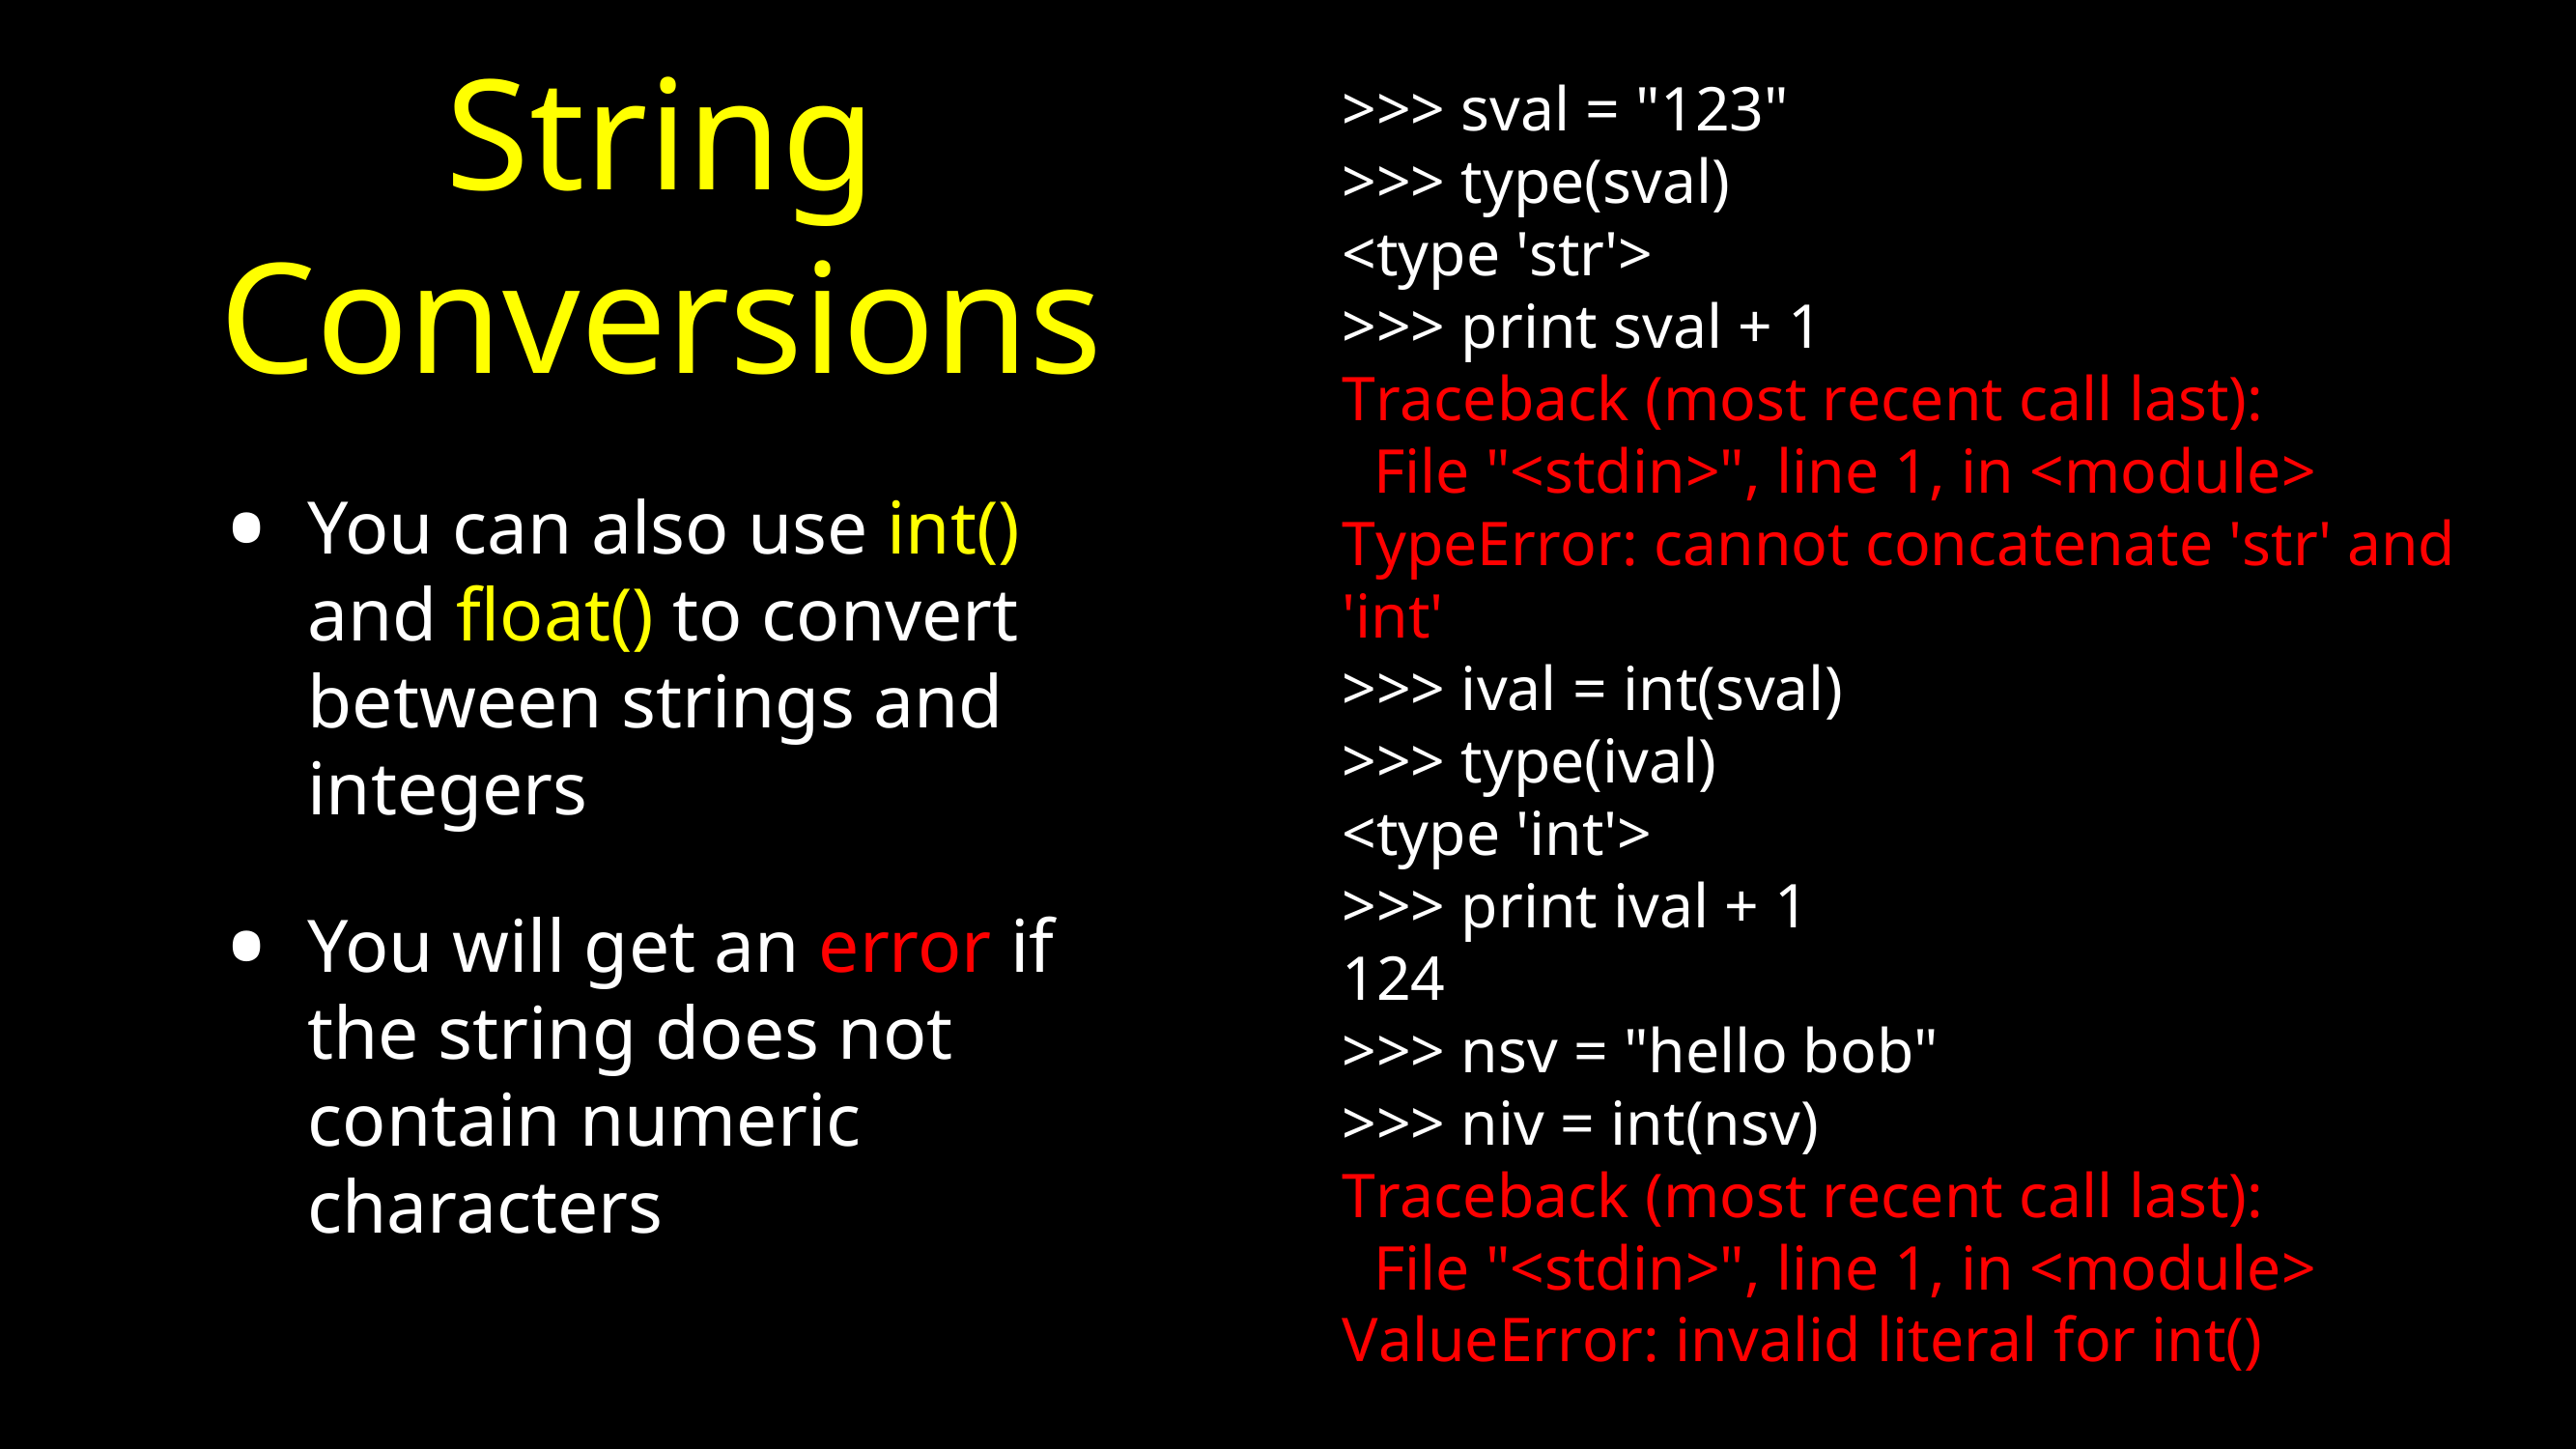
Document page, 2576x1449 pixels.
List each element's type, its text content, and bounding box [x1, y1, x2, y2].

title String Conversions [183, 30, 1140, 411]
text_box >>> sval = "123" >>> type(sval) <type 'str'> >>> print sval + 1 Traceback (most recent call last): File "<stdin>", line 1, in <module> TypeError: cannot concatenate 'str' and 'int' >>> ival = int(sval) >>> type(ival) <type 'int'> >>> print ival + 1 124 >>> nsv = "hello bob" >>> niv = int(nsv) Traceback (most recent call last): File "<stdin>", line 1, in <module> ValueError: invalid literal for int() [1342, 115, 2505, 1329]
list You can also use int() and float() to convert between strings and integers You will get an error if the string does not contain numeric characters [183, 412, 1160, 1317]
